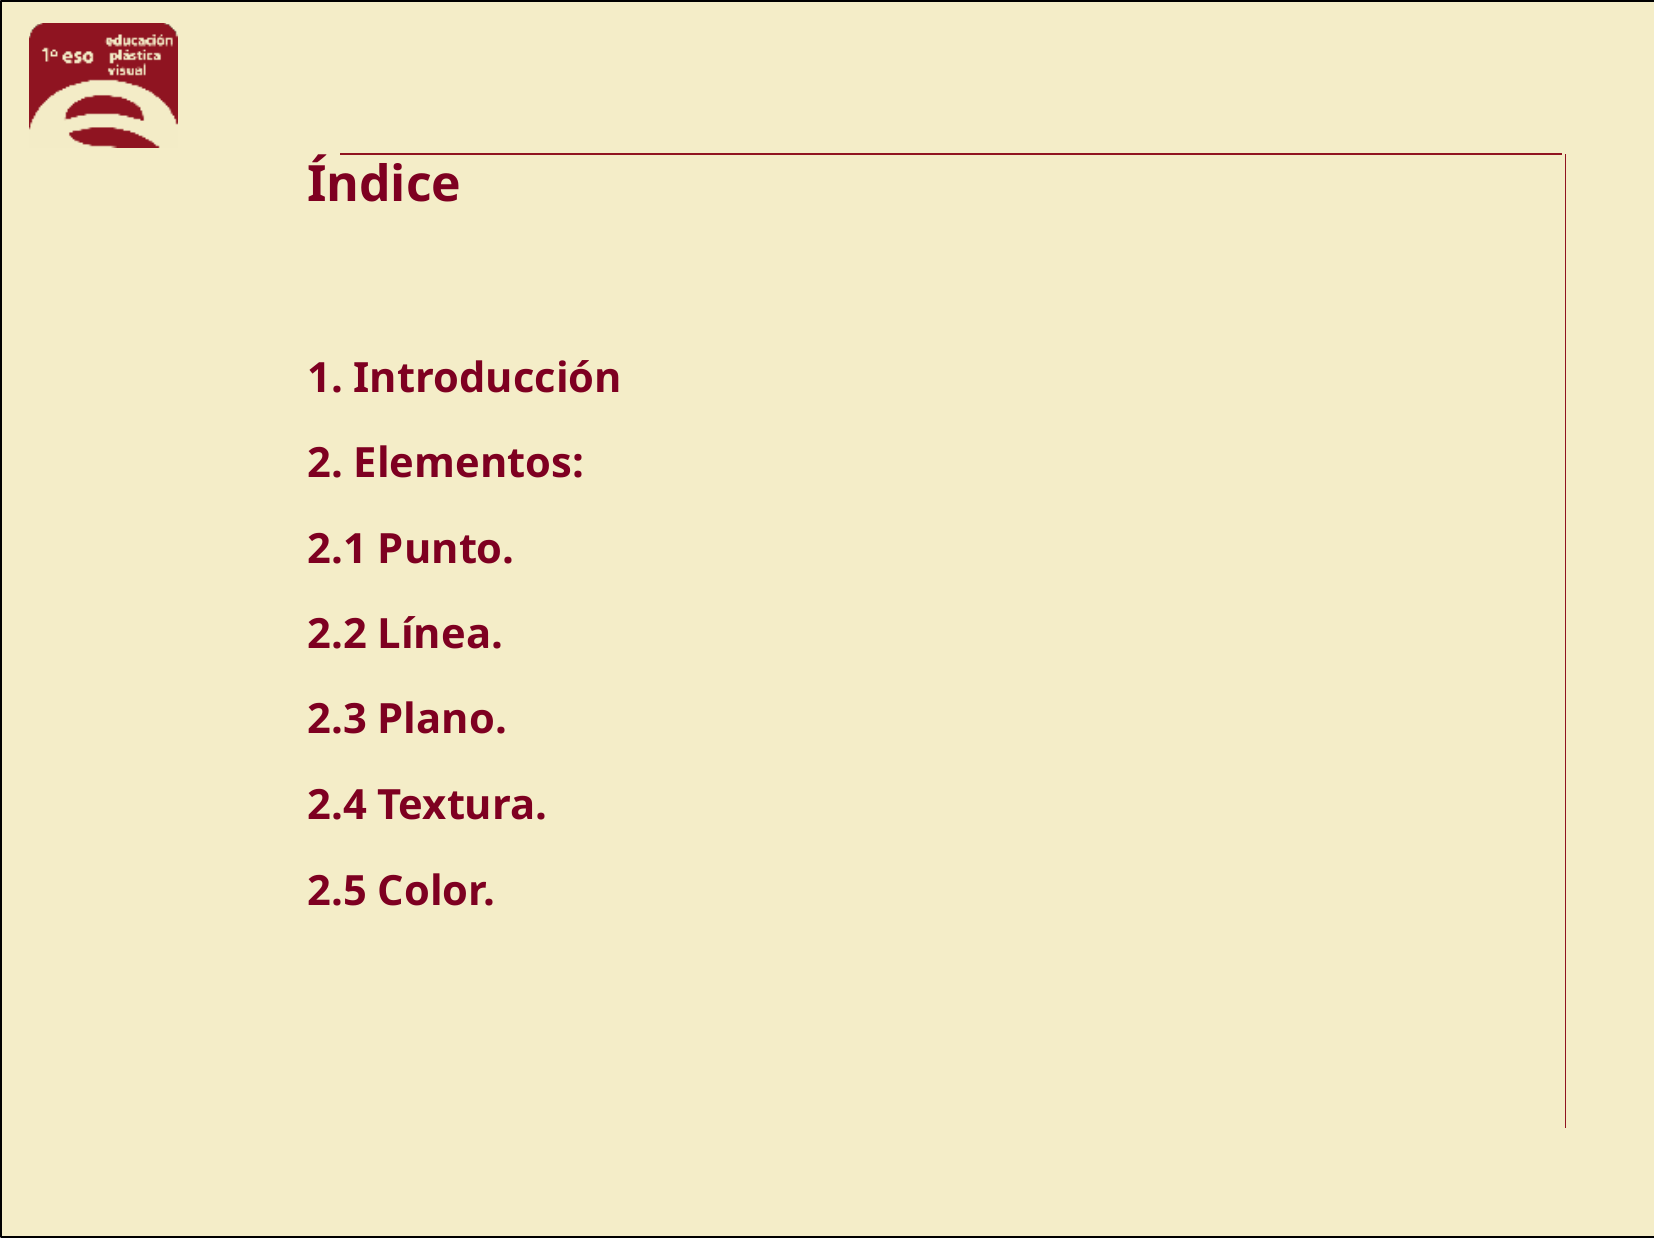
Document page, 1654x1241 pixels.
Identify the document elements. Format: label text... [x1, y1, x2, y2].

picture [0, 0, 1654, 1241]
title Índice 1. Introducción 2. Elementos: 2.1 Punto. 2.2 Línea. 2.3 Plano. 2.4 Textura. 2.5 Color. [307, 29, 1489, 976]
